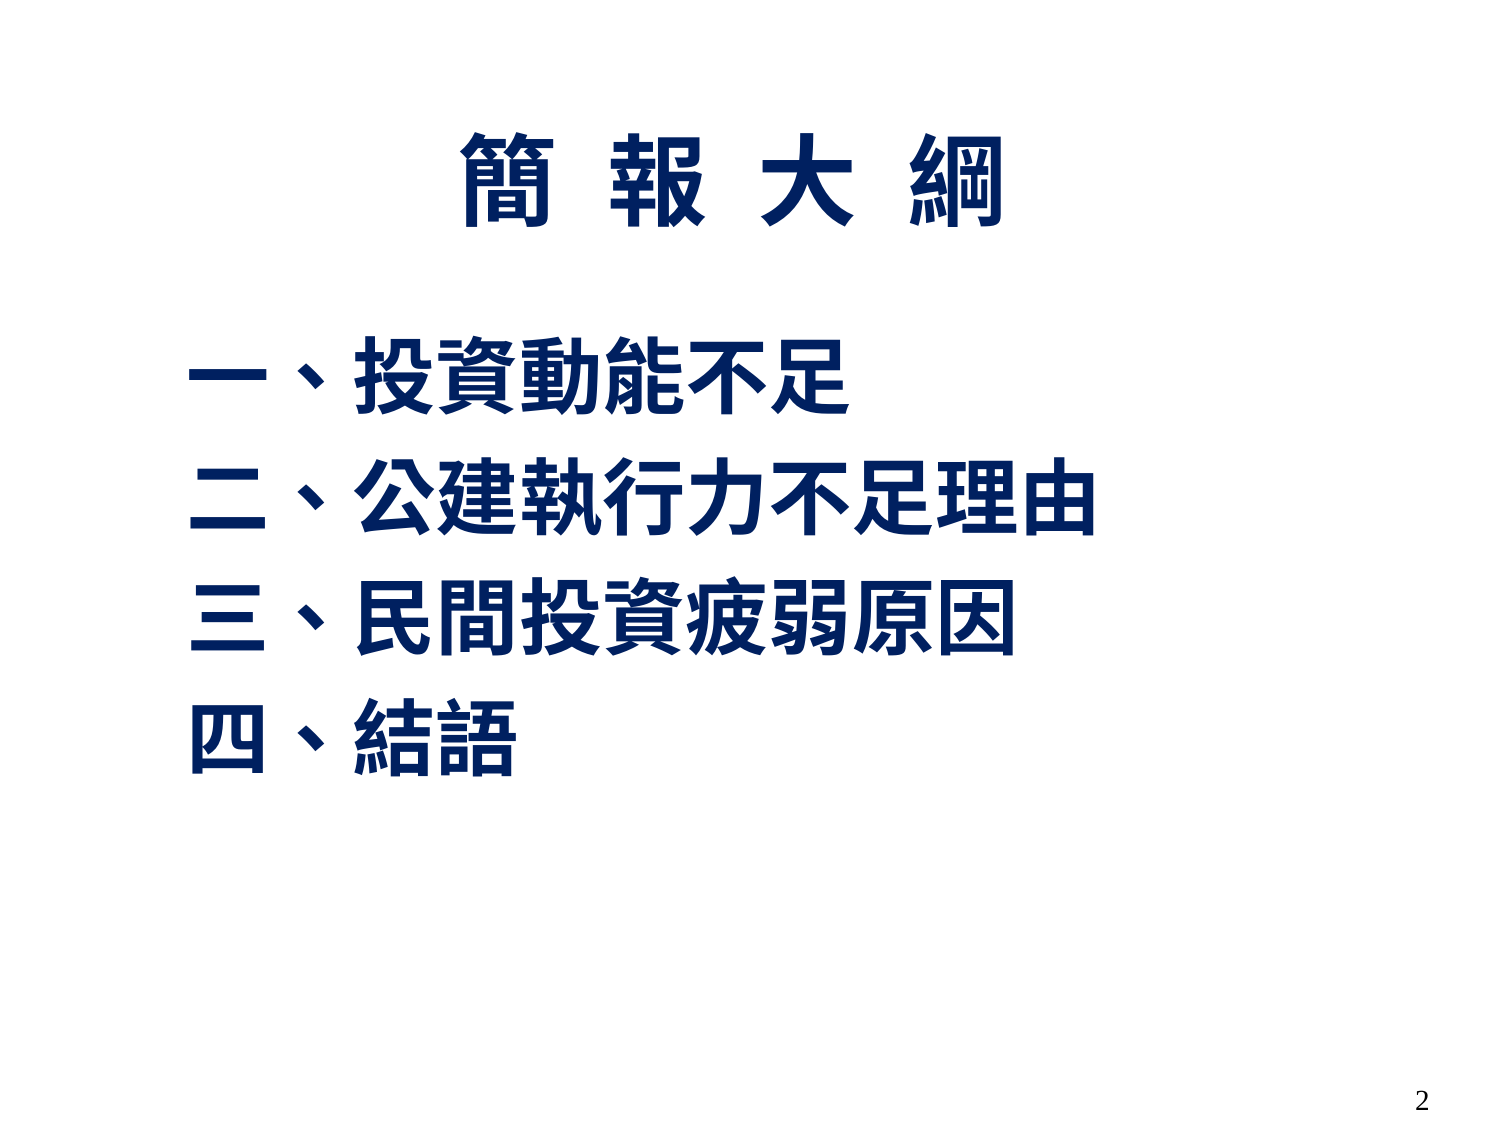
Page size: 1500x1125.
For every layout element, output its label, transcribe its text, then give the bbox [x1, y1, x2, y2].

text_box 一、投資動能不足 二、公建執行力不足理由 三、民間投資疲弱原因 四、結語 [171, 308, 1365, 799]
title 簡 報 大 綱 [442, 54, 1176, 246]
